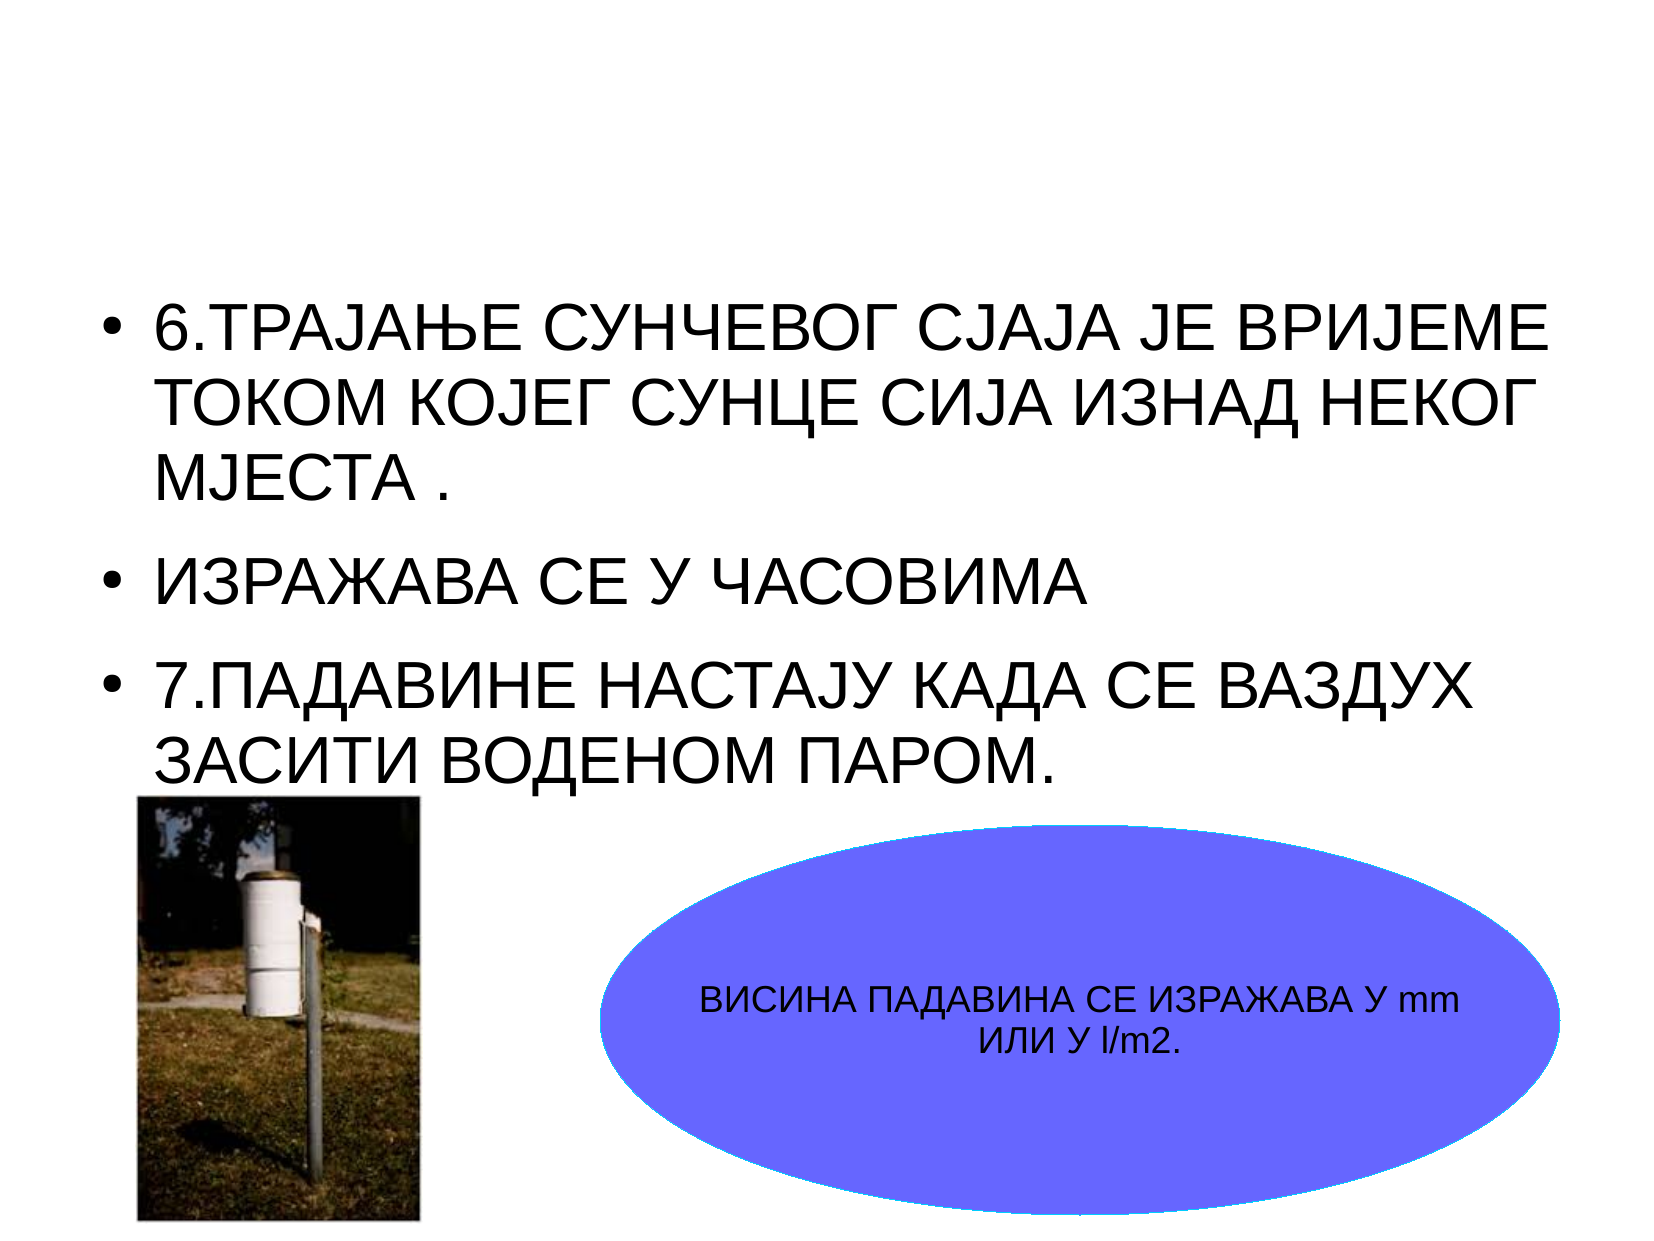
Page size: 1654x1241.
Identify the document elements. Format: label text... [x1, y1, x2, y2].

picture [135, 794, 423, 1224]
text_box ВИСИНА ПАДАВИНА СЕ ИЗРАЖАВА У mm ИЛИ У l/m2. [600, 825, 1561, 1216]
list 6.ТРАЈАЊЕ СУНЧЕВОГ СЈАЈА ЈЕ ВРИЈЕМЕ ТОКОМ КОЈЕГ СУНЦЕ СИЈА ИЗНАД НЕКОГ МЈЕСТА . ИЗРАЖАВА СЕ У ЧАСОВИМА 7.ПАДАВИНЕ НАСТАЈУ КАДА СЕ ВАЗДУХ ЗАСИТИ ВОДЕНОМ ПАРОМ. [82, 290, 1571, 1109]
